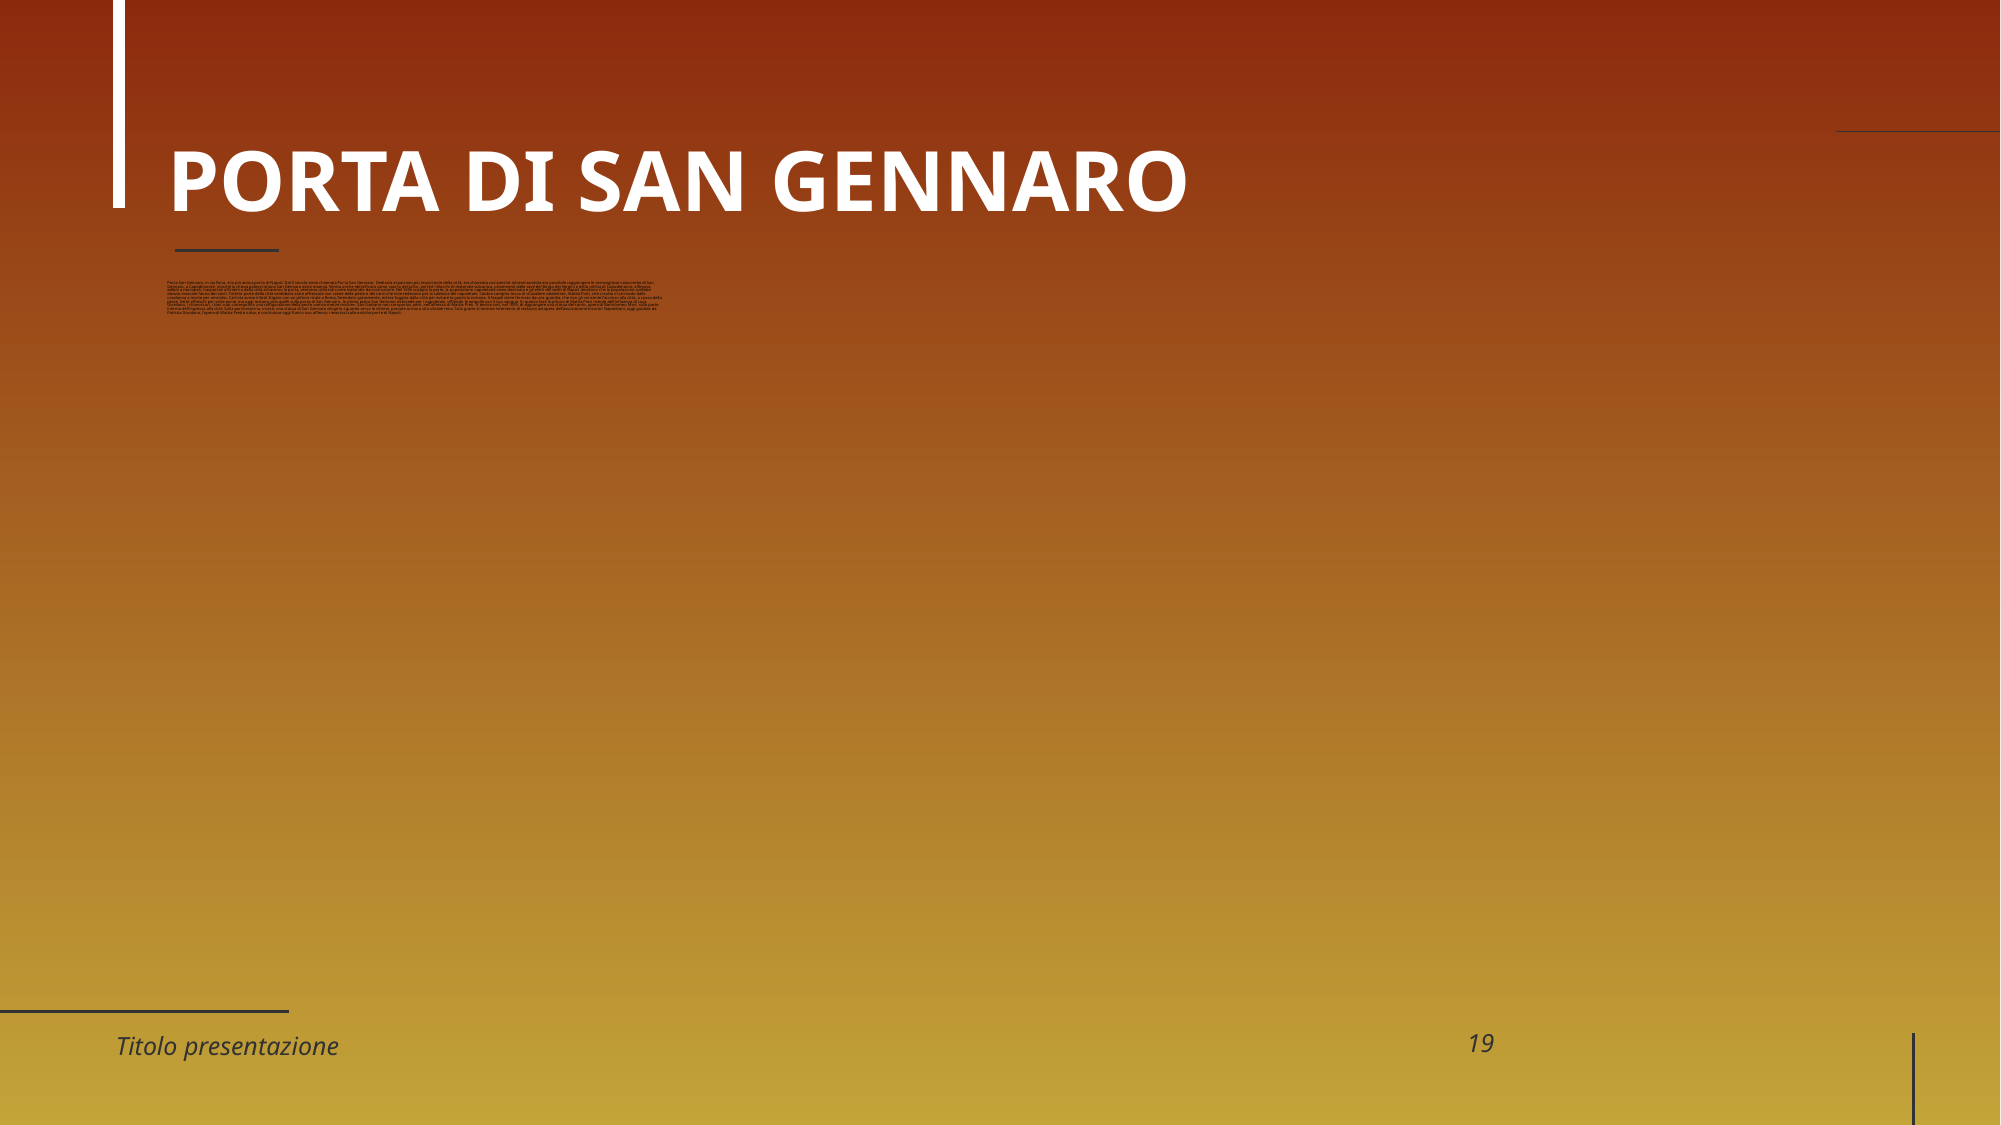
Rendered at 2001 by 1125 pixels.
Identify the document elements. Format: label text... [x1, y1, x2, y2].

title PORTA DI SAN GENNARO [152, 75, 1789, 264]
list Porta San Gennaro, in via Foria, è la più antica porta di Napoli. Dal X secolo viene chiamata Porta San Gennaro. Dedicata al patrono più importante della città, era chiamata così perché attraversandola era possibile raggiungere le meravigliose catacombe di San Gennaro, a Capodimonte, nonché la chiesa paleocristiana San Gennaro extra moenia. Veniva anche identificata come «porta del tufo», perché i blocchi di materiale vulcanico, provenienti dalle cave del Borgo dei Vergini e della collina di Capodimonte, all’epoca adibiti a necropoli, trasportati all’interno della città attraverso la porta, venivano utilizzati come materiale da costruzione. Nel 1656 scoppia la peste, la popolazione napoletana viene decimata e gli eletti dei sedili di Napoli decidono che la popolazione avrebbe dovuto invocare l’aiuto dei santi. Tutte le porte della città sarebbero state affrescate con scene della peste e dei santi che intercedevano per la salvezza dei napoletani. L’arduo compito tocca al «Cavaliere calabrese», Mattia Preti, che si salva in tal modo dalla condanna a morte per omicidio. L’artista aveva infatti litigato con un pittore rivale a Roma, ferendolo gravemente, ed era fuggito dalla città per evitare la giustizia romana. A Napoli viene fermato da una guardia, che non gli consente l’accesso alla città, a causa della peste. Sette affreschi per sette porte, ma oggi restano solo quelli sulla porta di San Gennaro. In primo piano San Gennaro intercede per i napoletani, offrendo le ampolle con il suo sangue. In questa fase la pittura di Mattia Preti risente dell’influenza di Luca Giordano, i chiaroscuri, i toni cupi consegnano una raffigurazione della peste «senza mezze misure». San Gaetano non compariva, però, nell’affresco di Mattia Preti. Si decise così, nel 1659, di aggiungere una statua del santo, opera di Bartolomeo Mori, sulla parte interna dell’ingresso alla città. Sulla parte esterna, invece, una statua di San Gennaro dirige lo sguardo verso le vittime, passate ormai a vita ultraterrena. Solo grazie al recente intervento di restauro ad opera dell’associazione Incontri Napoletani, oggi guidata da Patrizia Giordano, l’opera di Mattia Preti è salva, e costituisce oggi l’unico suo affresco rimastoci sulle antiche porte di Napoli. [152, 264, 1789, 1018]
text_box ‹N› [1451, 1015, 1902, 1075]
text_box Titolo presentazione [100, 1015, 636, 1075]
